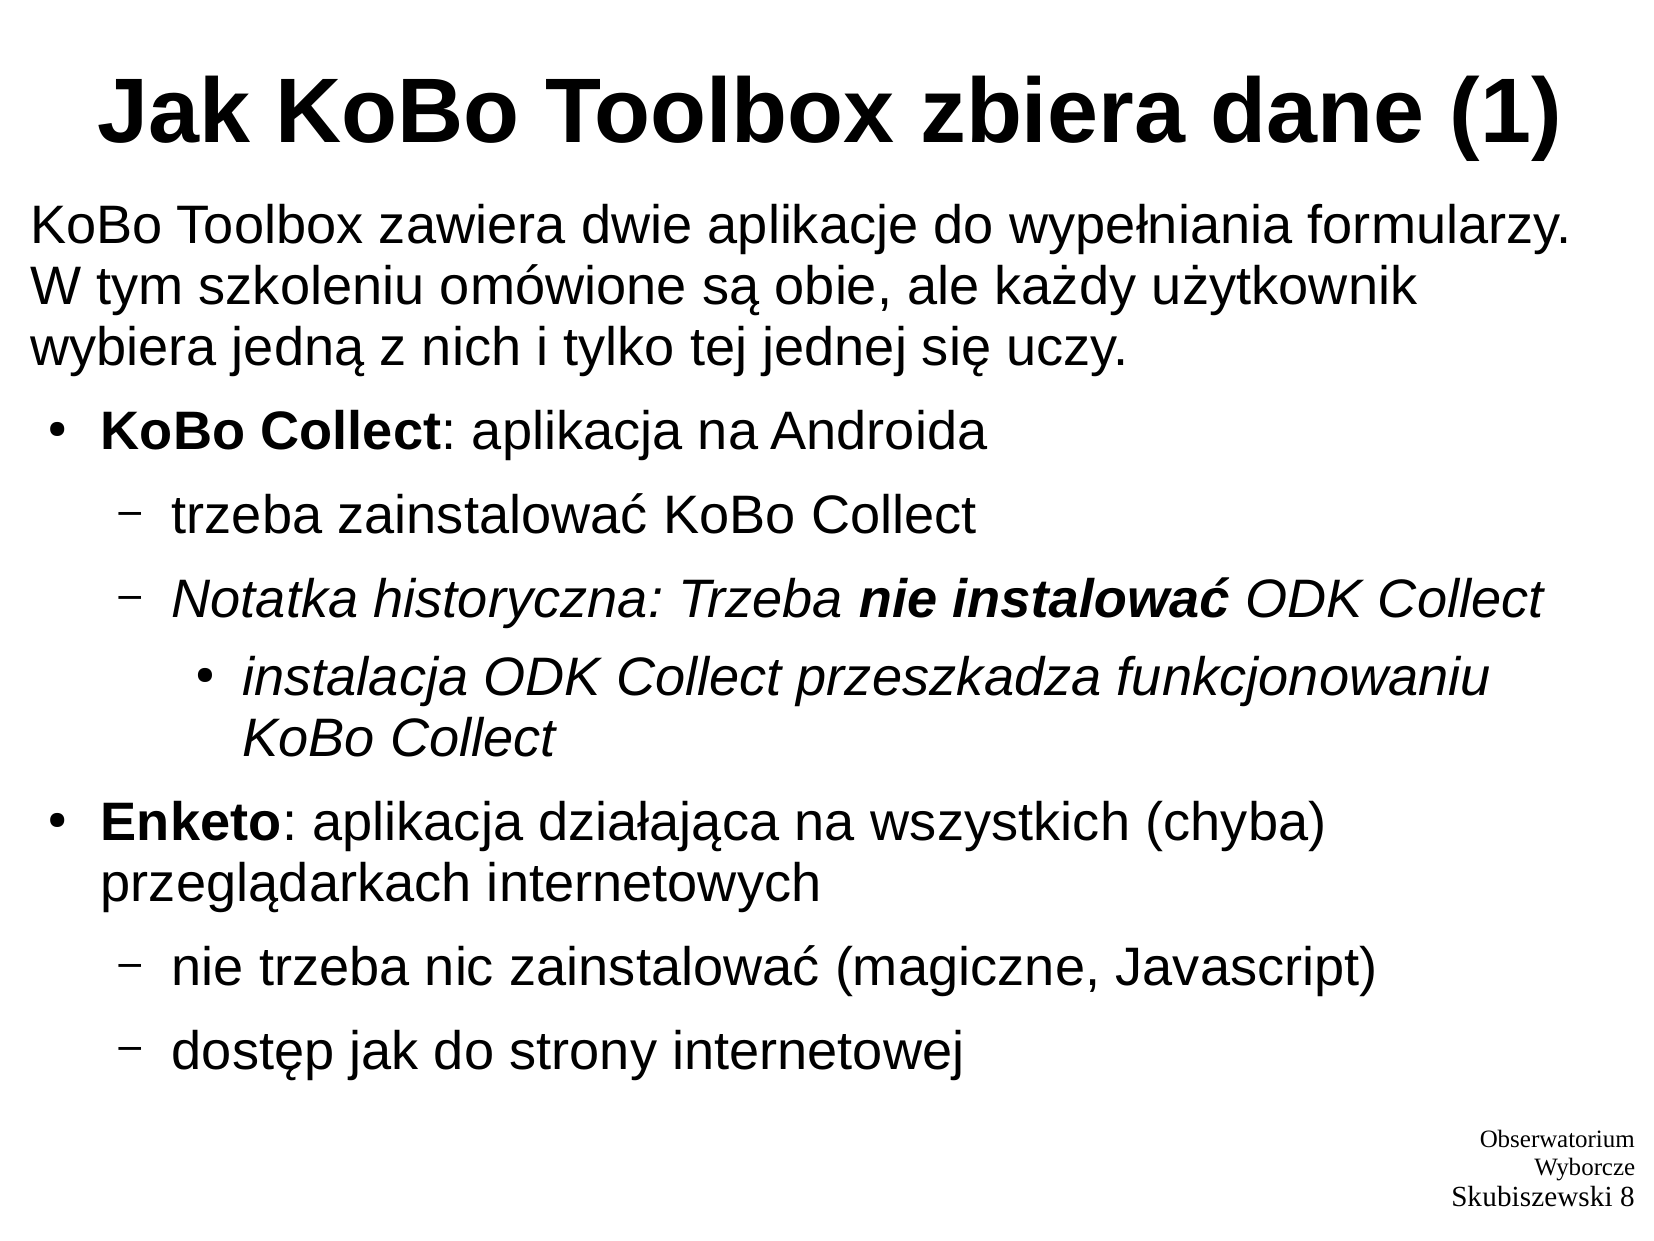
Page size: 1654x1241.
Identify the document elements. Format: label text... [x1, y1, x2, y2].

list KoBo Toolbox zawiera dwie aplikacje do wypełniania formularzy. W tym szkoleniu omówione są obie, ale każdy użytkownik wybiera jedną z nich i tylko tej jednej się uczy. KoBo Collect: aplikacja na Androida trzeba zainstalować KoBo Collect Notatka historyczna: Trzeba nie instalować ODK Collect instalacja ODK Collect przeszkadza funkcjonowaniu KoBo Collect Enketo: aplikacja działająca na wszystkich (chyba) przeglądarkach internetowych nie trzeba nic zainstalować (magiczne, Javascript) dostęp jak do strony internetowej [30, 195, 1583, 1126]
title Jak KoBo Toolbox zbiera dane (1) [86, 60, 1575, 195]
